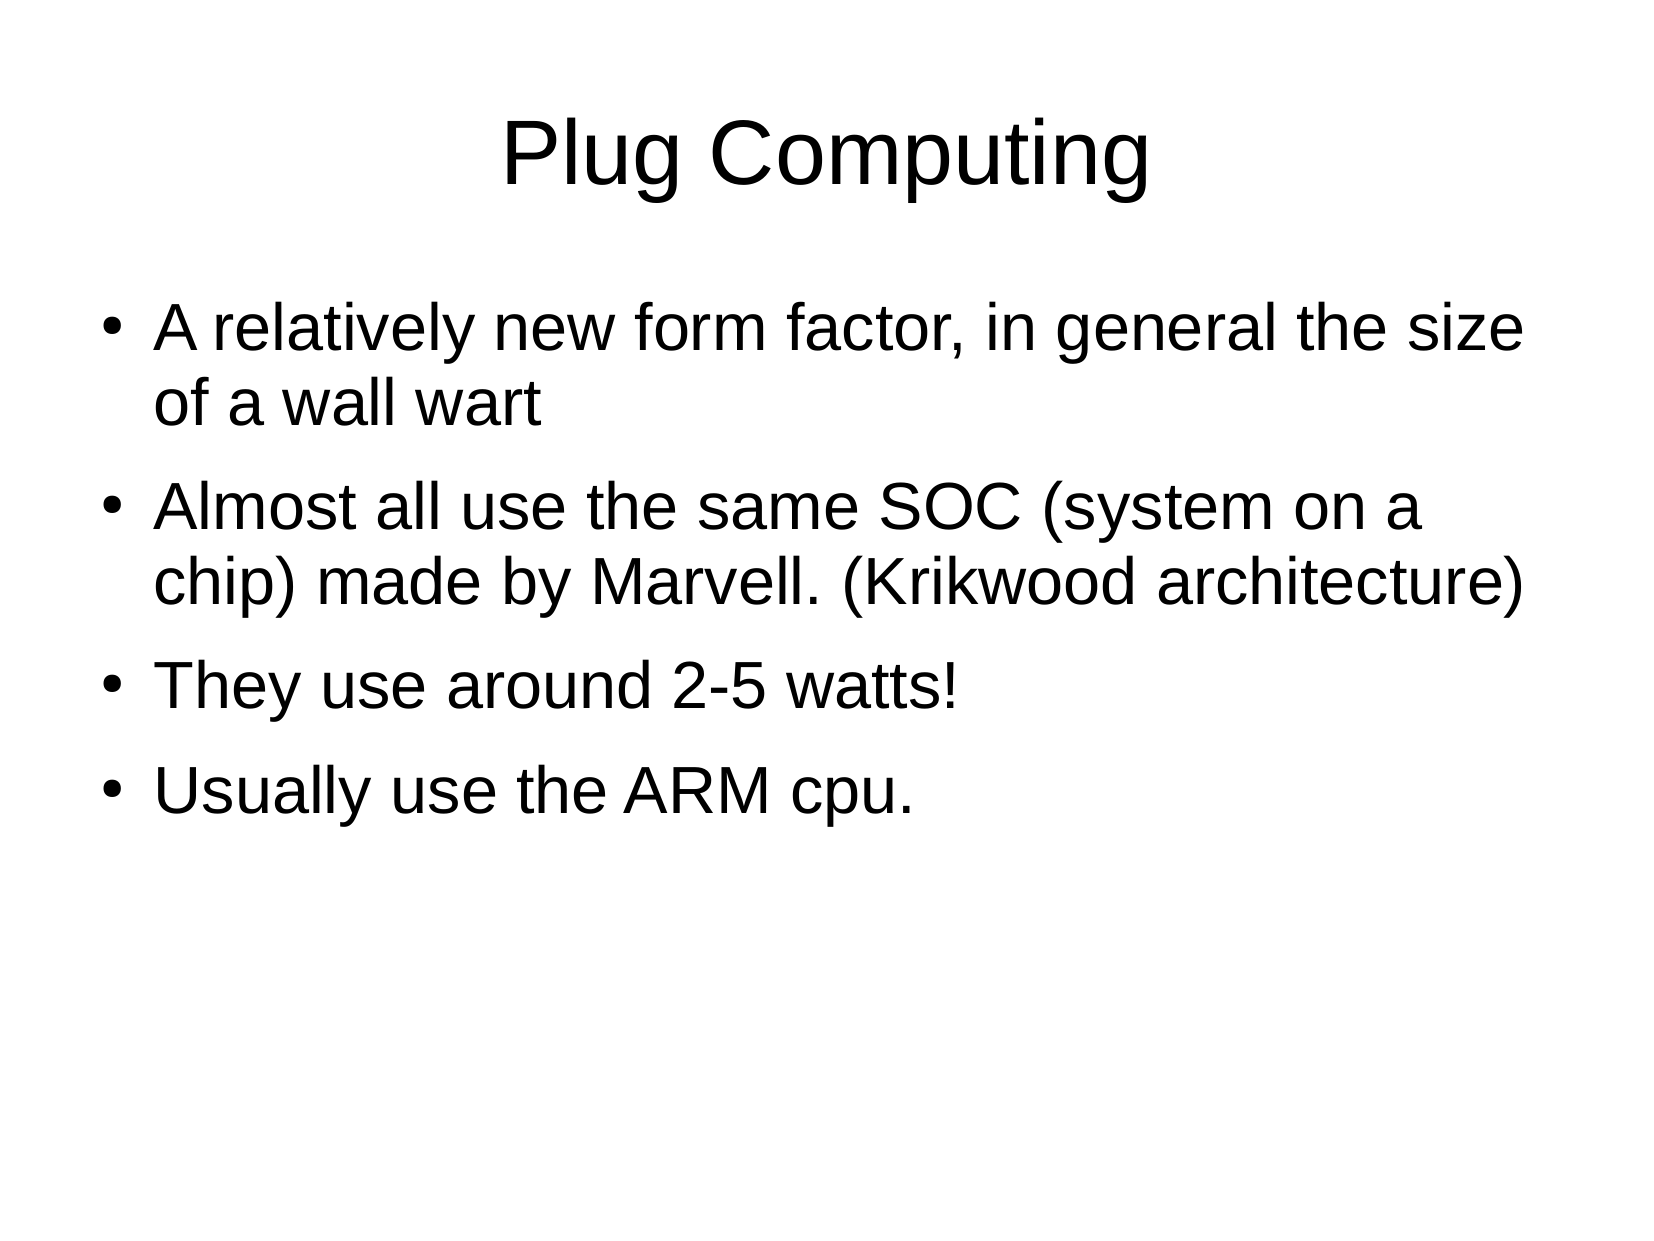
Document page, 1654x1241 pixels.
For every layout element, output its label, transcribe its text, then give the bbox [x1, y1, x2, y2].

title Plug Computing [82, 49, 1571, 257]
list A relatively new form factor, in general the size of a wall wart Almost all use the same SOC (system on a chip) made by Marvell. (Krikwood architecture) They use around 2-5 watts! Usually use the ARM cpu. [82, 290, 1571, 1109]
